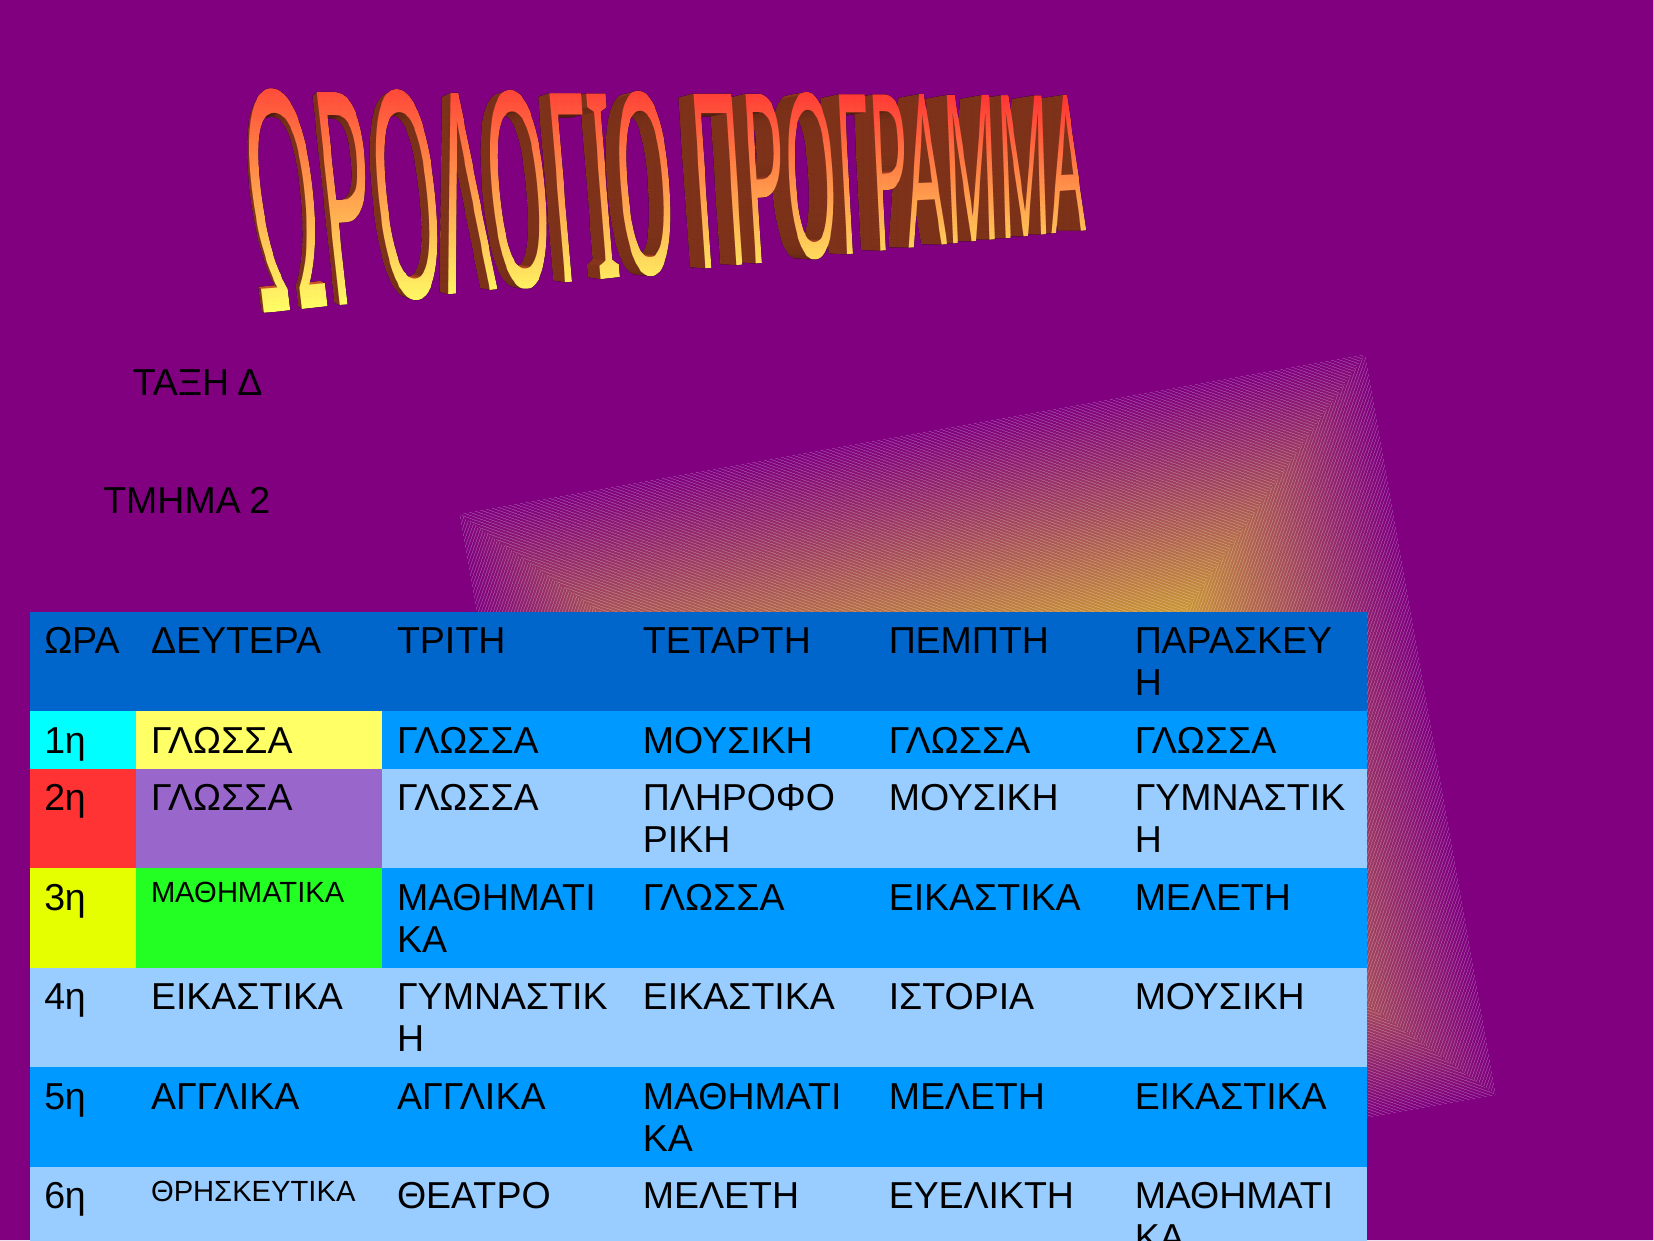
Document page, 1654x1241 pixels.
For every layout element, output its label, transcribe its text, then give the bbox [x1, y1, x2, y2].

table_cell ΓΛΩΣΣΑ [382, 711, 628, 769]
table_cell ΕΥΕΛΙΚΤΗ [874, 1167, 1120, 1241]
table_cell ΜΟΥΣΙΚΗ [628, 711, 874, 769]
table_cell ΓΥΜΝΑΣΤΙΚΗ [1120, 769, 1367, 868]
table_cell ΜΕΛΕΤΗ [1120, 868, 1367, 968]
table_cell 1η [30, 711, 136, 769]
table_cell ΓΛΩΣΣΑ [1120, 711, 1367, 769]
table_cell ΓΛΩΣΣΑ [136, 769, 382, 868]
table_cell 2η [30, 769, 136, 868]
table_cell ΓΛΩΣΣΑ [382, 769, 628, 868]
table_cell ΕΙΚΑΣΤΙΚΑ [1120, 1067, 1367, 1167]
table_cell ΘΡΗΣΚΕΥΤΙΚΑ [136, 1167, 382, 1241]
table_cell ΕΙΚΑΣΤΙΚΑ [628, 968, 874, 1067]
table_cell 5η [30, 1067, 136, 1167]
table_cell ΘΕΑΤΡΟ [382, 1167, 628, 1241]
table_cell ΑΓΓΛΙΚΑ [136, 1067, 382, 1167]
table_cell ΓΥΜΝΑΣΤΙΚΗ [382, 968, 628, 1067]
table_cell ΙΣΤΟΡΙΑ [874, 968, 1120, 1067]
table_header ΤΕΤΑΡΤΗ [628, 612, 874, 711]
table_cell ΓΛΩΣΣΑ [874, 711, 1120, 769]
table_cell ΜΑΘΗΜΑΤΙΚΑ [1120, 1167, 1367, 1241]
text_box ΤΑΞΗ Δ [118, 354, 798, 412]
table_cell ΕΙΚΑΣΤΙΚΑ [874, 868, 1120, 968]
table_cell ΜΕΛΕΤΗ [628, 1167, 874, 1241]
table_cell ΜΟΥΣΙΚΗ [1120, 968, 1367, 1067]
table_cell 3η [30, 868, 136, 968]
table_cell ΓΛΩΣΣΑ [628, 868, 874, 968]
table_header ΠΑΡΑΣΚΕΥΗ [1120, 612, 1367, 711]
table_cell ΜΑΘΗΜΑΤΙΚΑ [628, 1067, 874, 1167]
table_cell ΕΙΚΑΣΤΙΚΑ [136, 968, 382, 1067]
table_cell 4η [30, 968, 136, 1067]
text_box ΤΜΗΜΑ 2 [88, 472, 827, 530]
table_cell ΜΑΘΗΜΑΤΙΚΑ [382, 868, 628, 968]
table_header ΠΕΜΠΤΗ [874, 612, 1120, 711]
table_cell ΑΓΓΛΙΚΑ [382, 1067, 628, 1167]
table_cell ΜΑΘΗΜΑΤΙΚΑ [136, 868, 382, 968]
table_header ΤΡΙΤΗ [382, 612, 628, 711]
table_header ΔΕΥΤΕΡΑ [136, 612, 382, 711]
table_cell ΓΛΩΣΣΑ [136, 711, 382, 769]
table_cell ΜΕΛΕΤΗ [874, 1067, 1120, 1167]
table_cell ΠΛΗΡΟΦΟΡΙΚΗ [628, 769, 874, 868]
table_cell 6η [30, 1167, 136, 1241]
table_header ΩΡΑ [30, 612, 136, 711]
table_cell ΜΟΥΣΙΚΗ [874, 769, 1120, 868]
